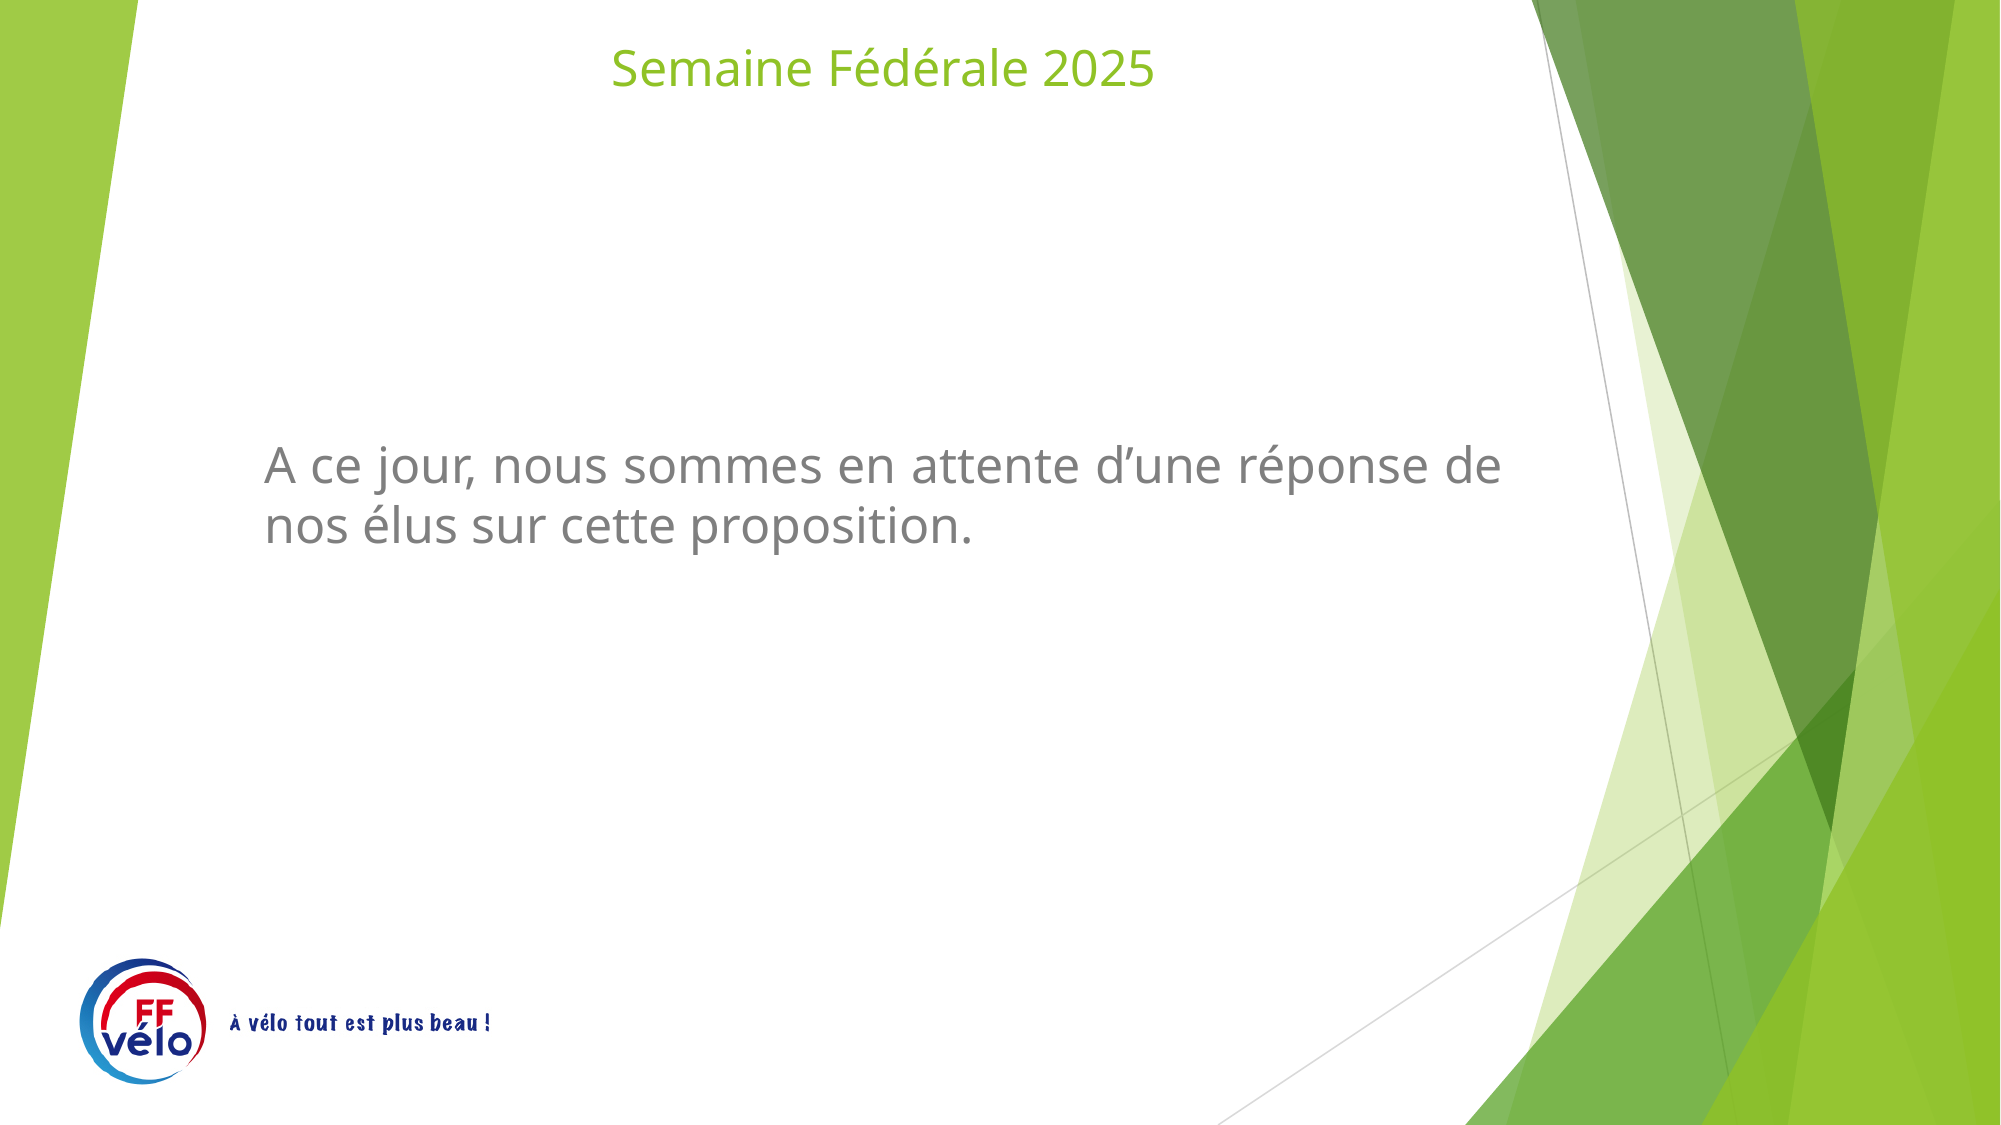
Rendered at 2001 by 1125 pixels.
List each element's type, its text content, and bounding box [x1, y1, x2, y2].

title Semaine Fédérale 2025 [247, 15, 1522, 105]
picture [78, 954, 504, 1088]
subtitle A ce jour, nous sommes en attente d’une réponse de nos élus sur cette proposition. [247, 426, 1522, 596]
